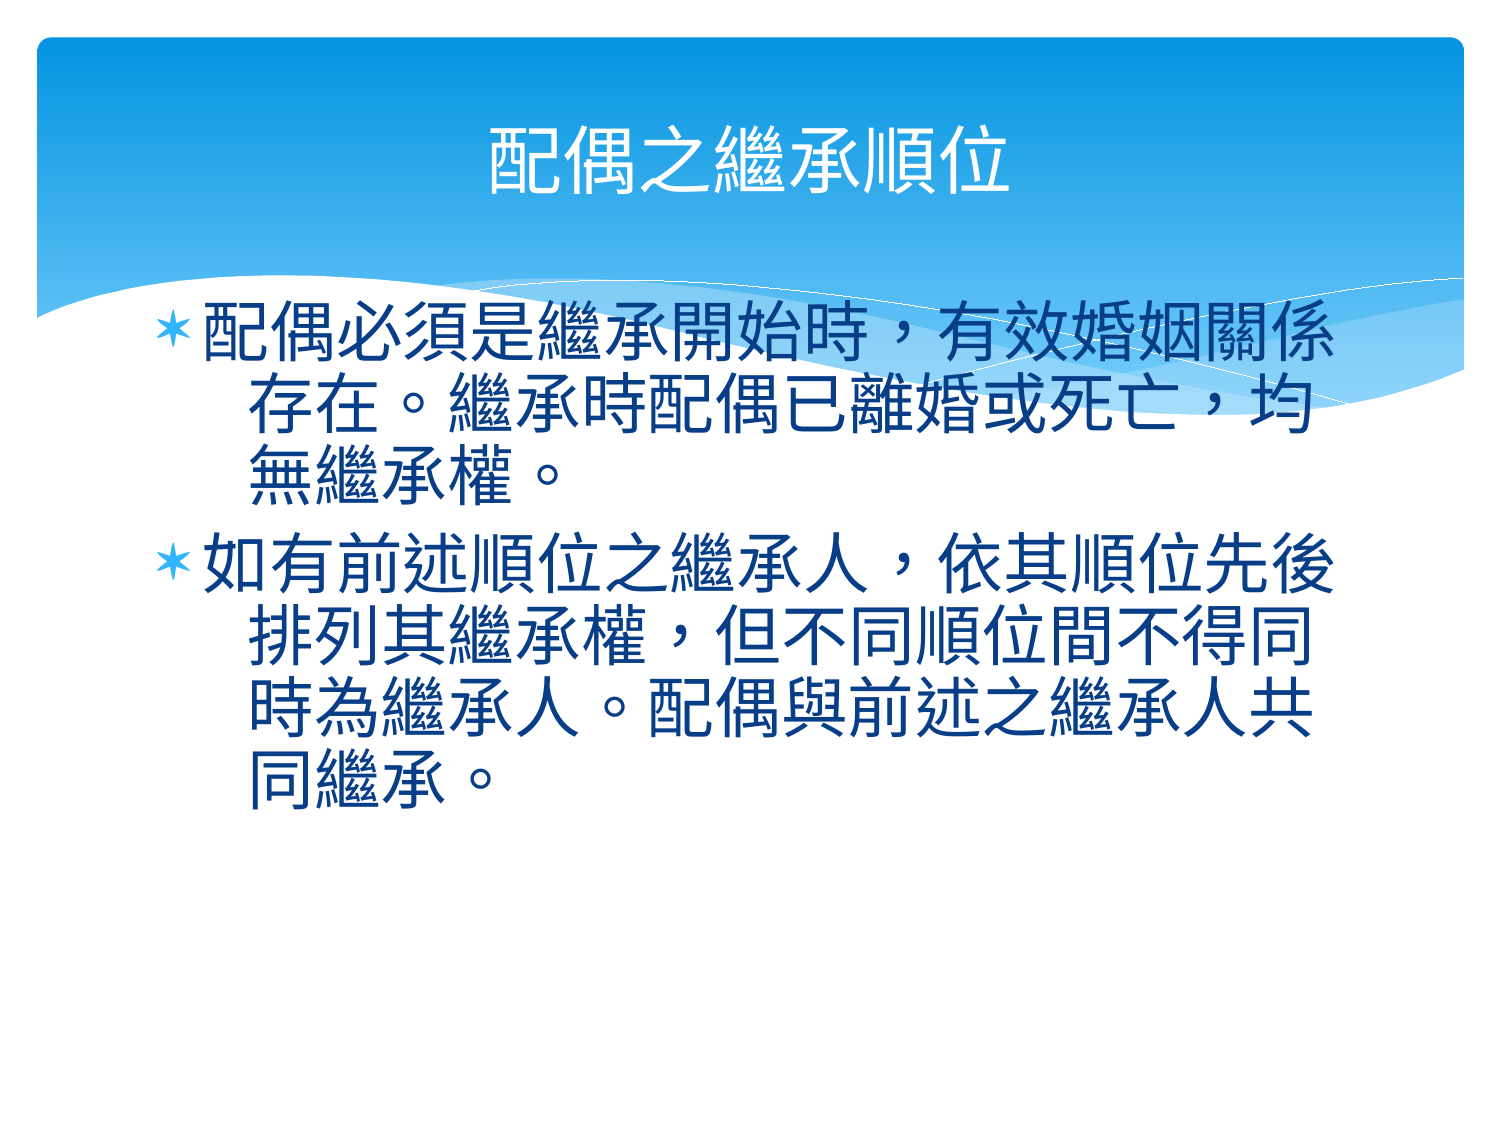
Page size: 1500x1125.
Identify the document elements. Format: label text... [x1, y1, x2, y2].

list 配偶必須是繼承開始時，有效婚姻關係存在。繼承時配偶已離婚或死亡，均無繼承權。 如有前述順位之繼承人，依其順位先後排列其繼承權，但不同順位間不得同時為繼承人。配偶與前述之繼承人共同繼承。 [142, 290, 1359, 1005]
title 配偶之繼承順位 [75, 55, 1426, 261]
